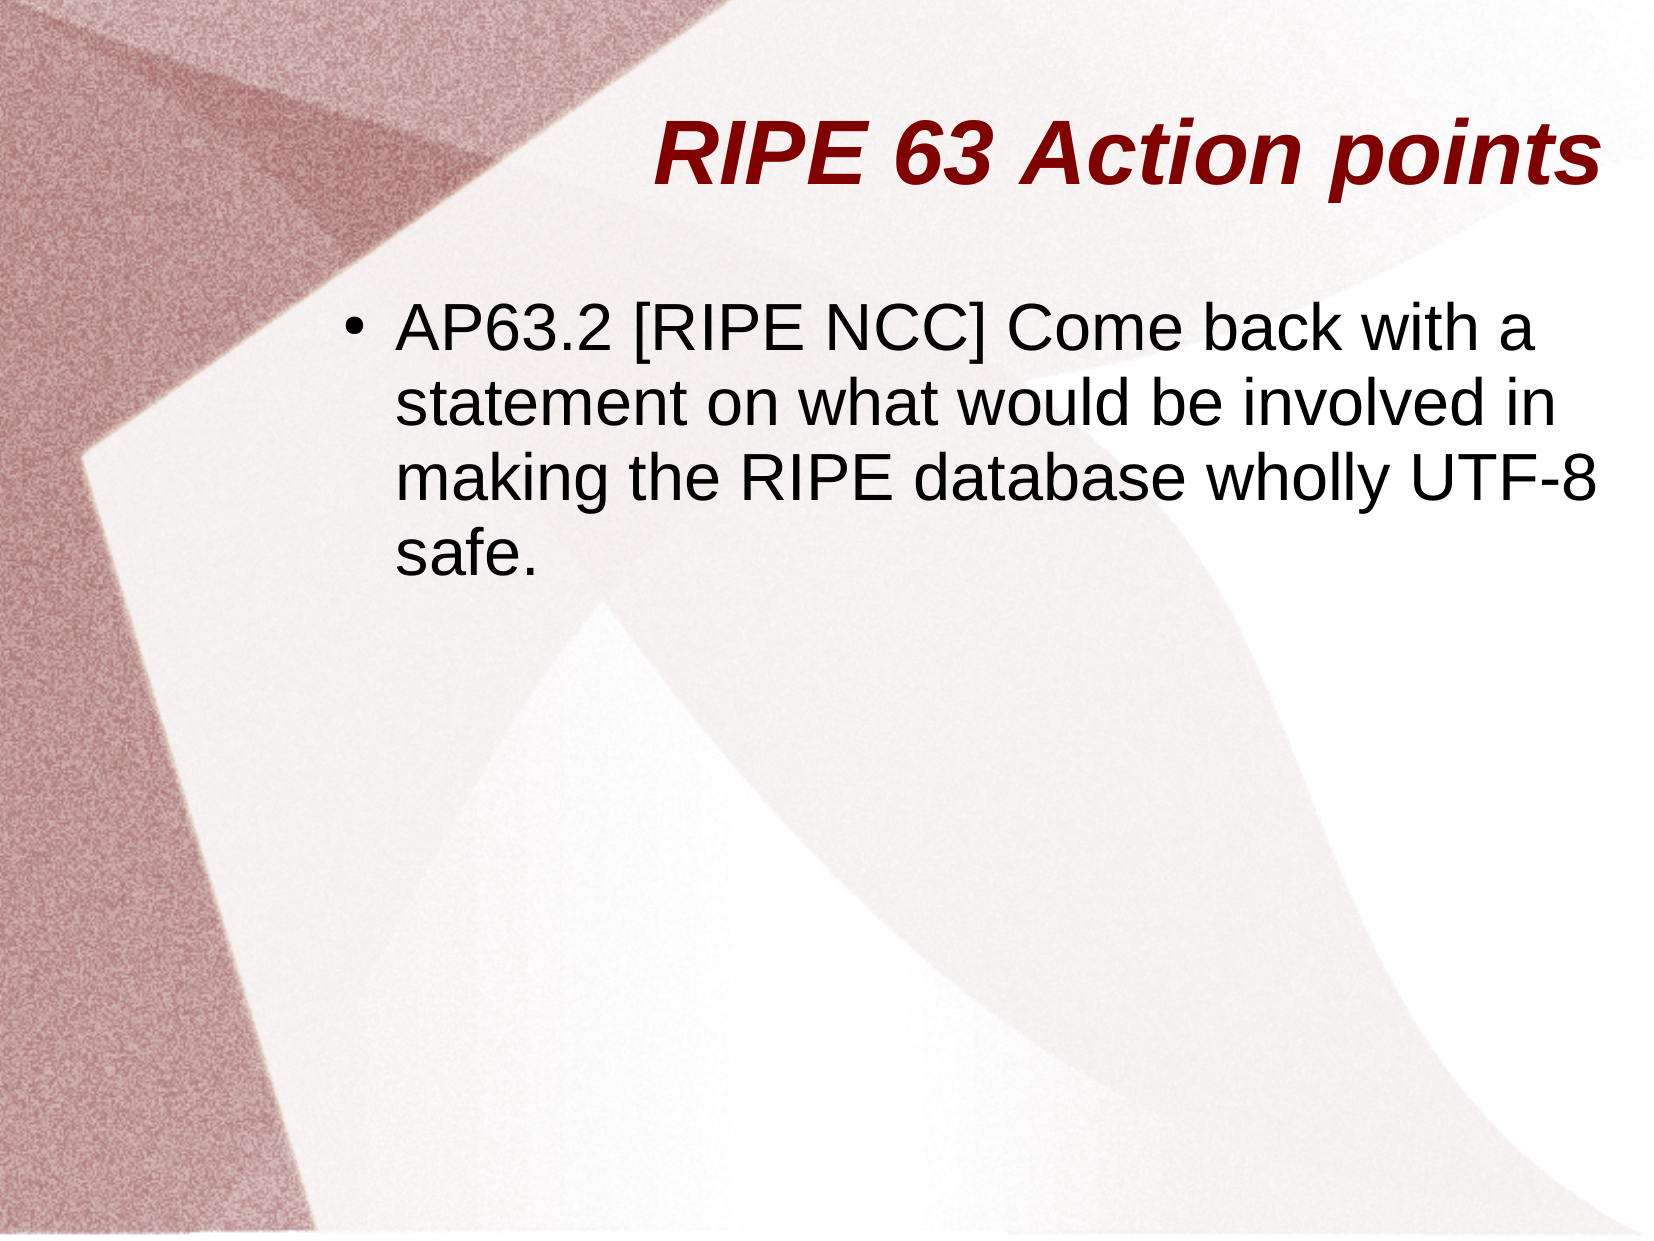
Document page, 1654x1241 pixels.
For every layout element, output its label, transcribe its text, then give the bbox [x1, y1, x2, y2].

title RIPE 63 Action points [596, 56, 1607, 250]
list AP63.2 [RIPE NCC] Come back with a statement on what would be involved in making the RIPE database wholly UTF-8 safe. [324, 290, 1601, 901]
picture [0, 0, 1654, 1241]
